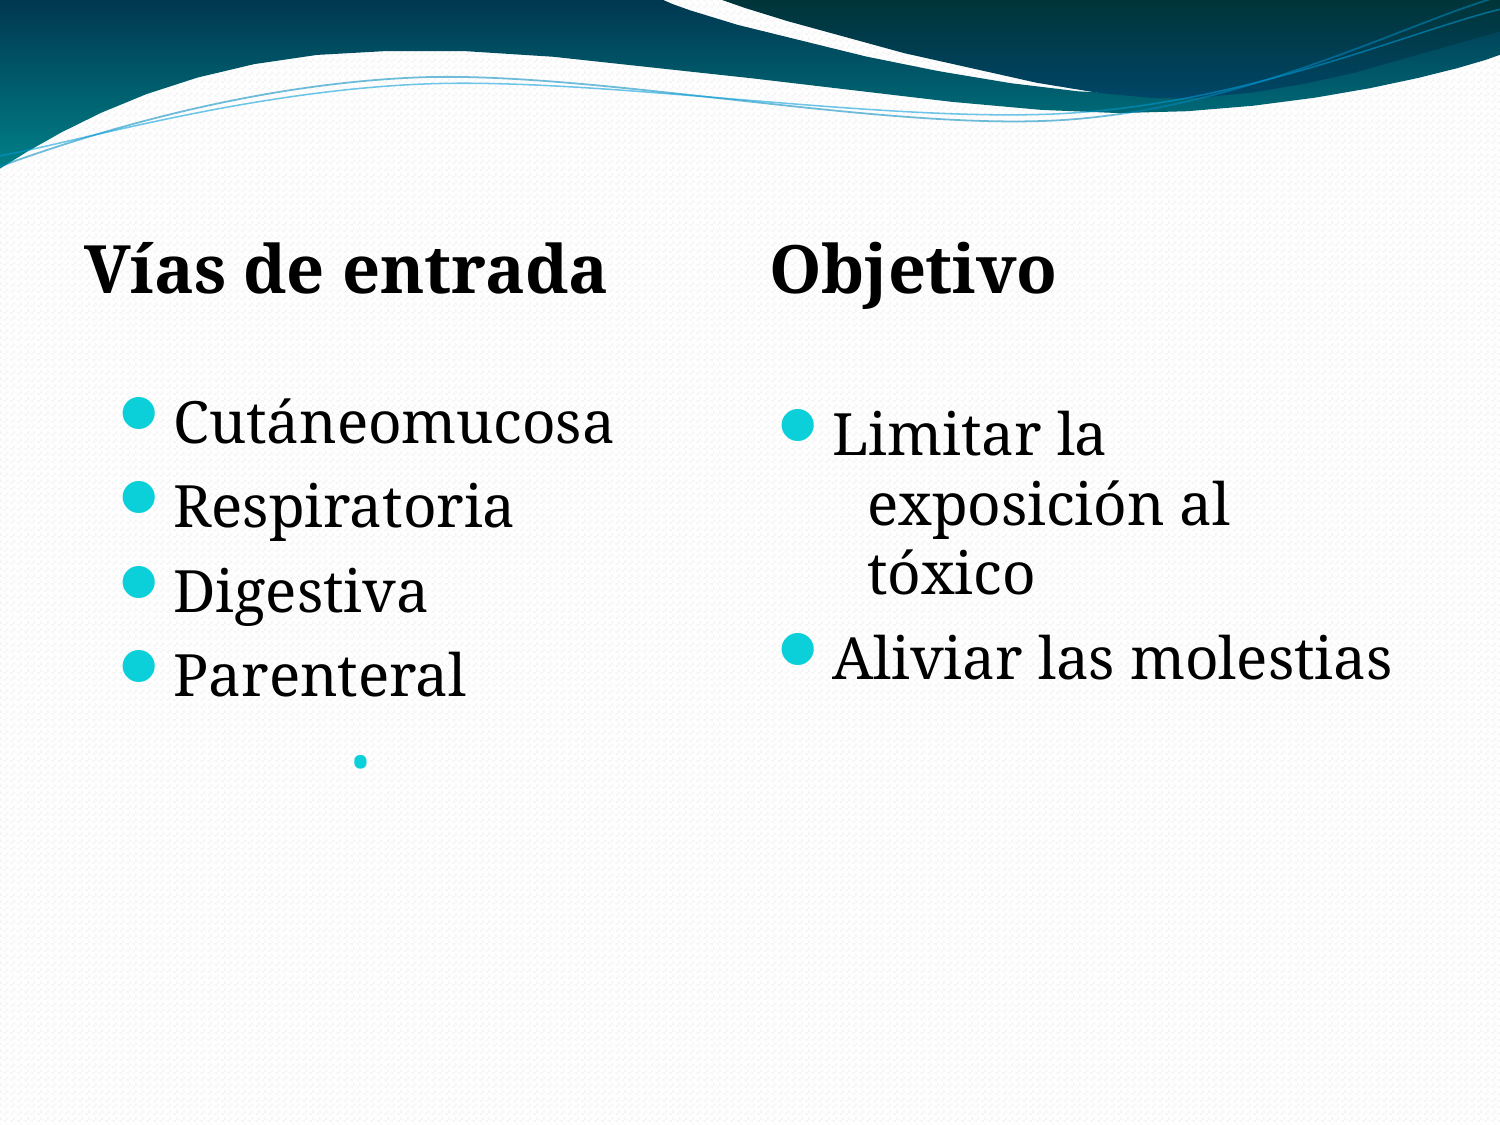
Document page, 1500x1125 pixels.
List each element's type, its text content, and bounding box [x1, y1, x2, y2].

list Vías de entrada [76, 196, 740, 339]
list Objetivo [761, 196, 1425, 339]
list Cutáneomucosa Respiratoria Digestiva Parenteral [75, 385, 738, 1005]
list Limitar la exposición al tóxico Aliviar las molestias [761, 397, 1426, 1005]
